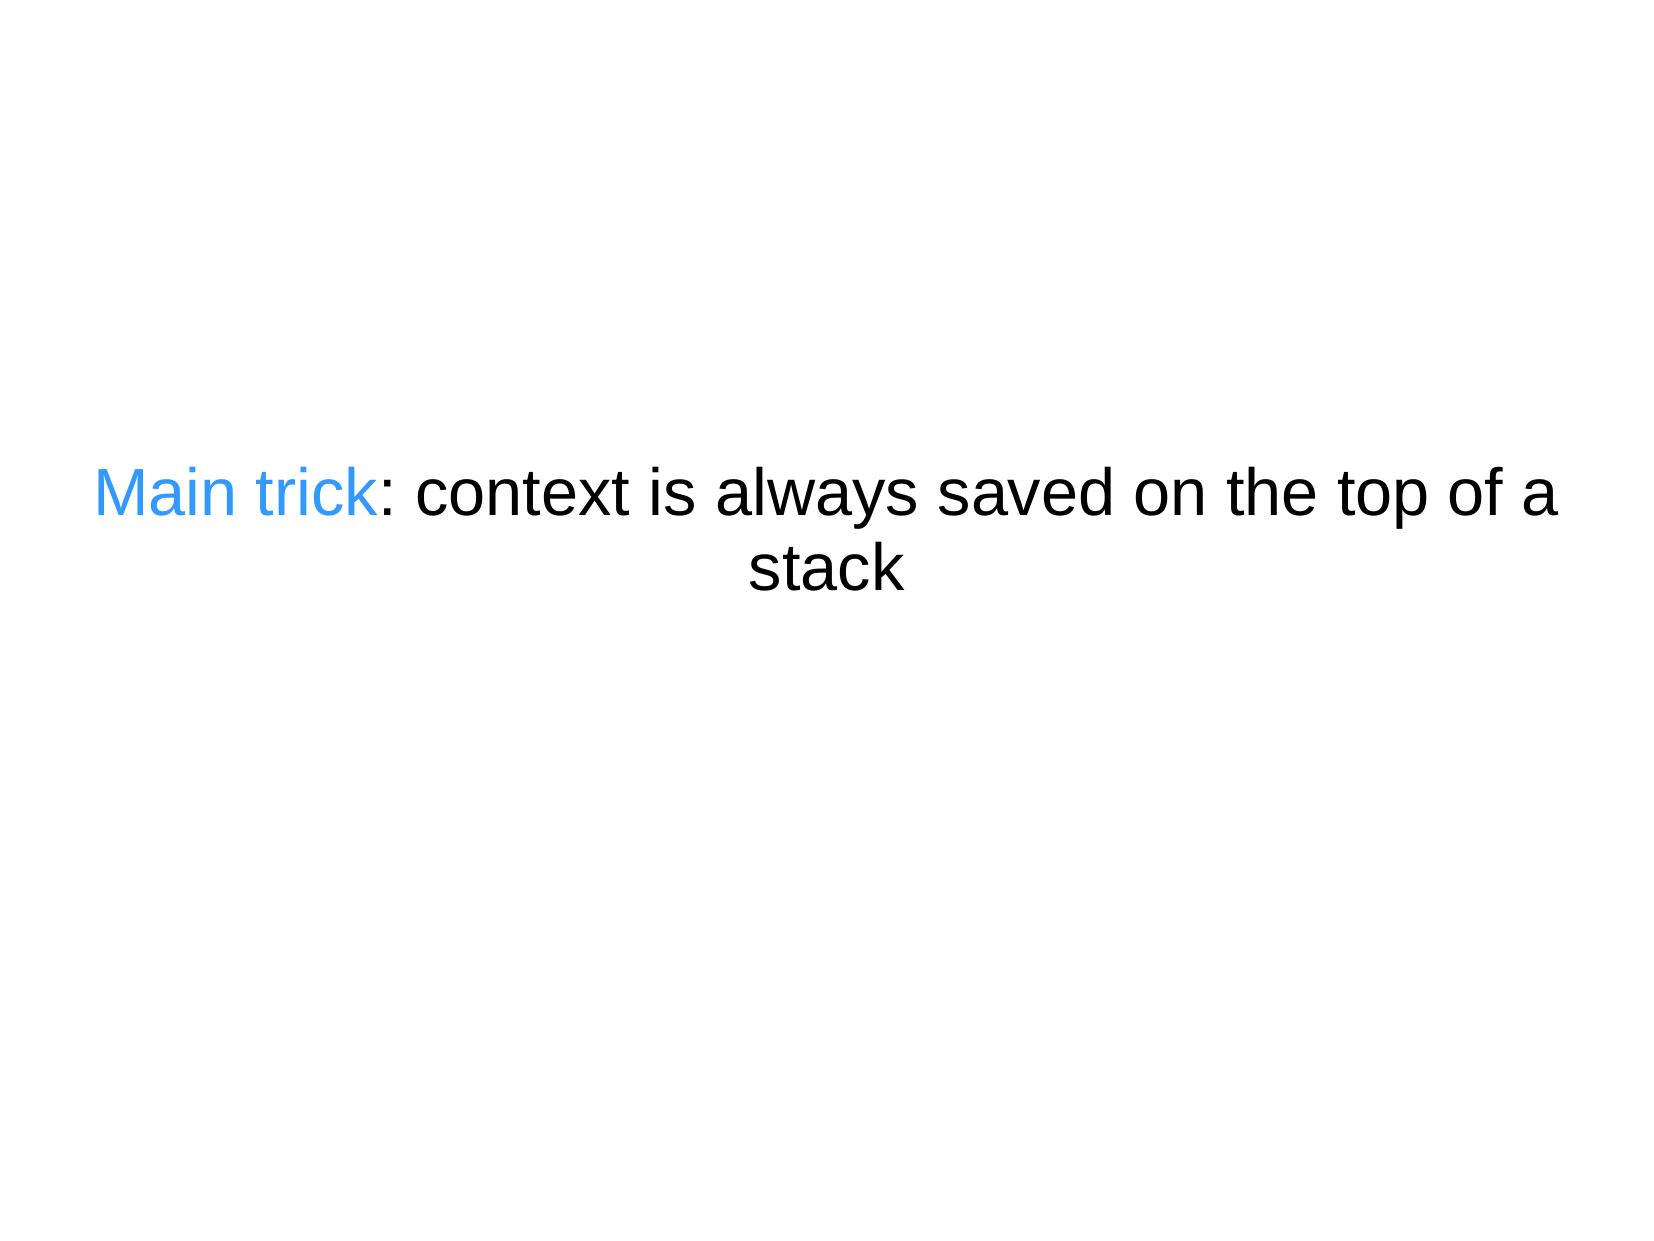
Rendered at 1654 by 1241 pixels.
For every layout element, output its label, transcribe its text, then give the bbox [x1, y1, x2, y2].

subtitle Main trick: context is always saved on the top of a stack [82, 49, 1571, 1010]
